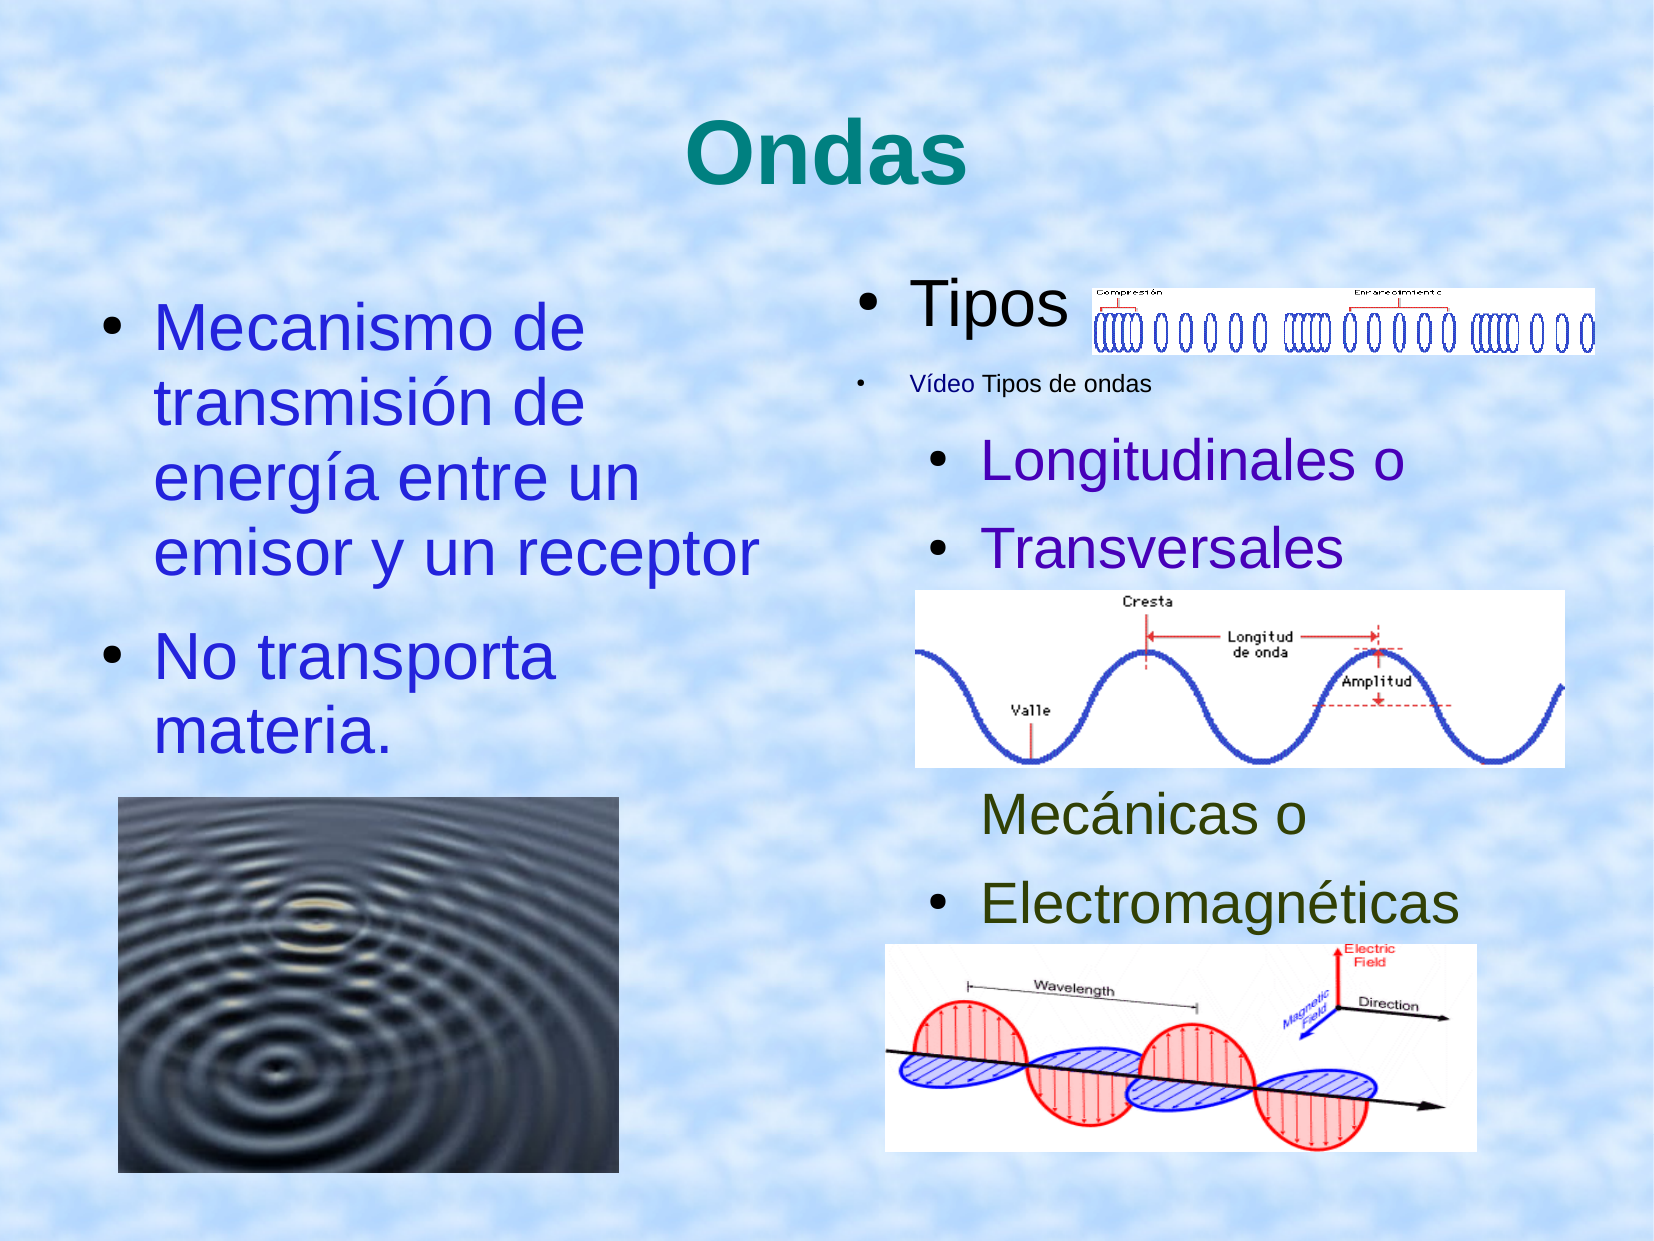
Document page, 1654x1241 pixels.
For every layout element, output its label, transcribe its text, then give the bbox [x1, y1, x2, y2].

title Ondas [82, 49, 1571, 257]
list Tipos Vídeo Tipos de ondas Longitudinales o Transversales Mecánicas o Electromagnéticas [838, 265, 1565, 1085]
picture [0, 0, 1654, 1241]
list Mecanismo de transmisión de energía entre un emisor y un receptor No transporta materia. [82, 290, 809, 1109]
